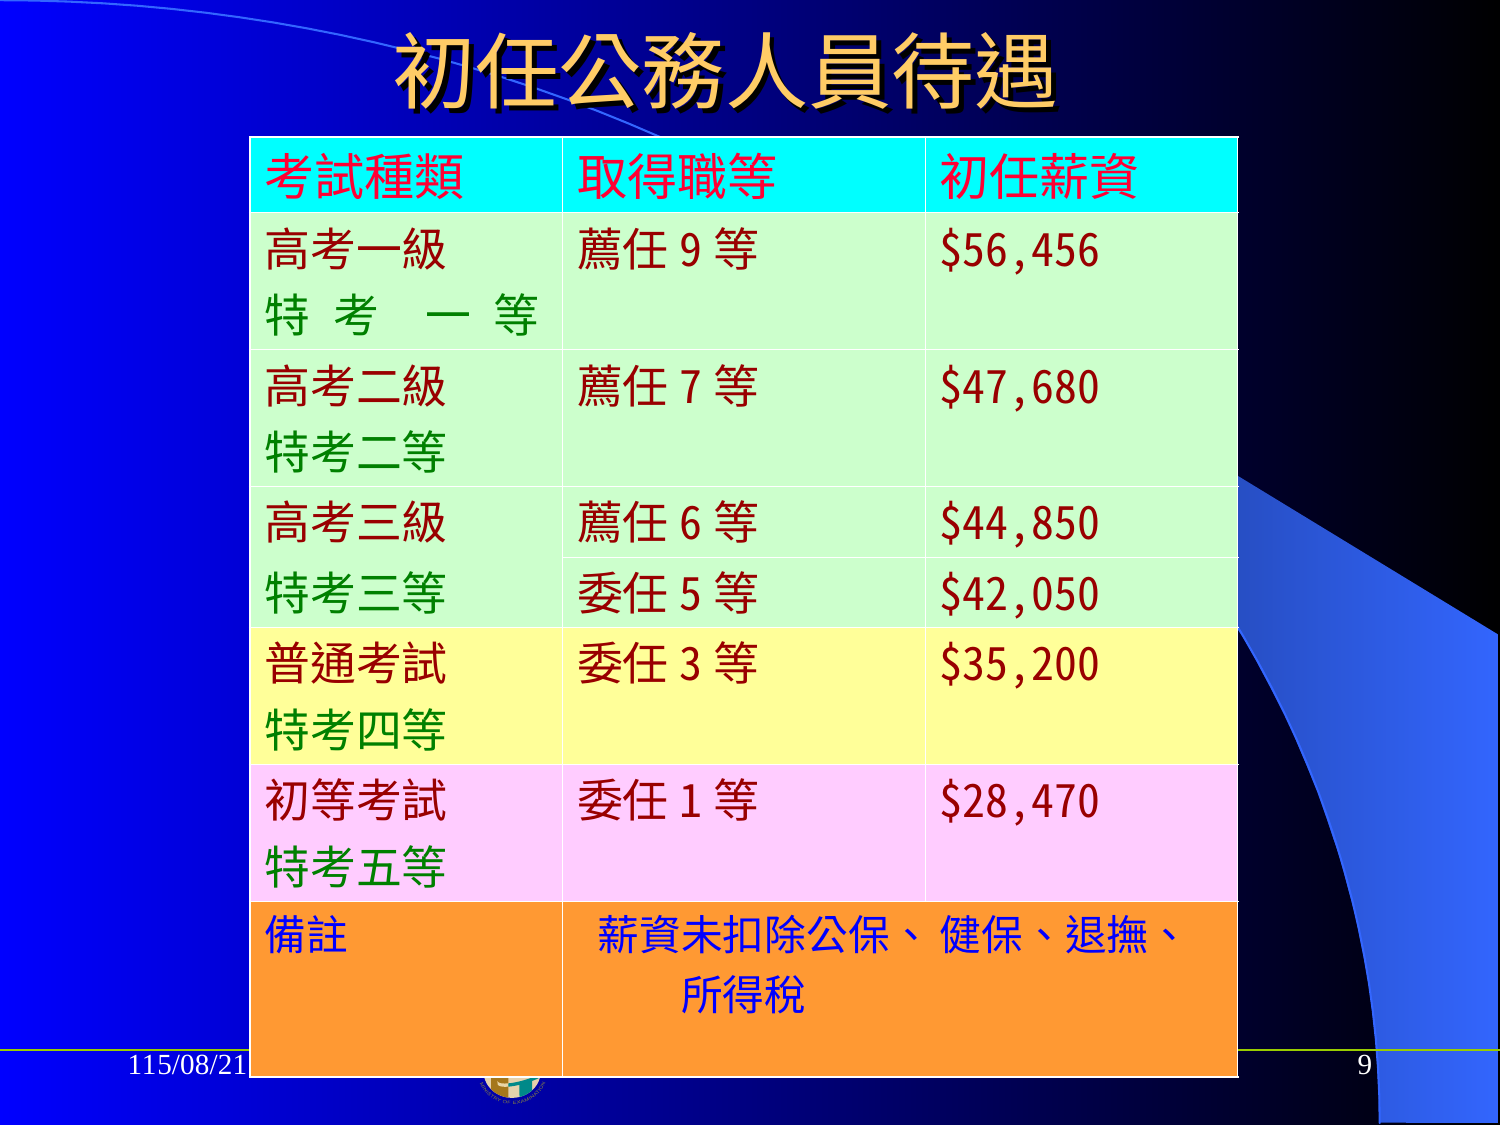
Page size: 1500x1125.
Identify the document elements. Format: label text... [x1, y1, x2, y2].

table_cell $56,456 [926, 213, 1237, 349]
table_cell 薪資未扣除公保、 所得稅 [563, 902, 925, 1076]
table_cell 初等考試 特考五等 [251, 765, 562, 901]
table_cell 委任3等 [563, 628, 925, 764]
table_header 取得職等 [563, 138, 925, 212]
title 初任公務人員待遇 [200, 0, 1251, 138]
table_cell 委任5等 [563, 558, 925, 627]
table_cell 備註 [251, 902, 562, 1076]
table_cell 高考二級 特考二等 [251, 350, 562, 486]
table_cell 委任1等 [563, 765, 925, 901]
table_cell 健保、退撫、 [925, 902, 1237, 1076]
table_cell $44,850 [926, 487, 1237, 557]
table_cell 薦任7等 [563, 350, 925, 486]
table_cell 薦任9等 [563, 213, 925, 349]
table_header 初任薪資 [926, 138, 1237, 212]
table_header 考試種類 [251, 138, 562, 212]
table_cell 高考三級 [251, 487, 562, 557]
table_cell $35,200 [926, 628, 1237, 764]
table_cell 高考一級 特 考 一 等 [251, 213, 562, 349]
table_cell 特考三等 [251, 557, 562, 627]
table_cell $42,050 [926, 558, 1237, 627]
table_cell 普通考試 特考四等 [251, 628, 562, 764]
table_cell $28,470 [926, 765, 1237, 901]
table_cell $47,680 [926, 350, 1237, 486]
table_cell 薦任6等 [563, 487, 925, 557]
